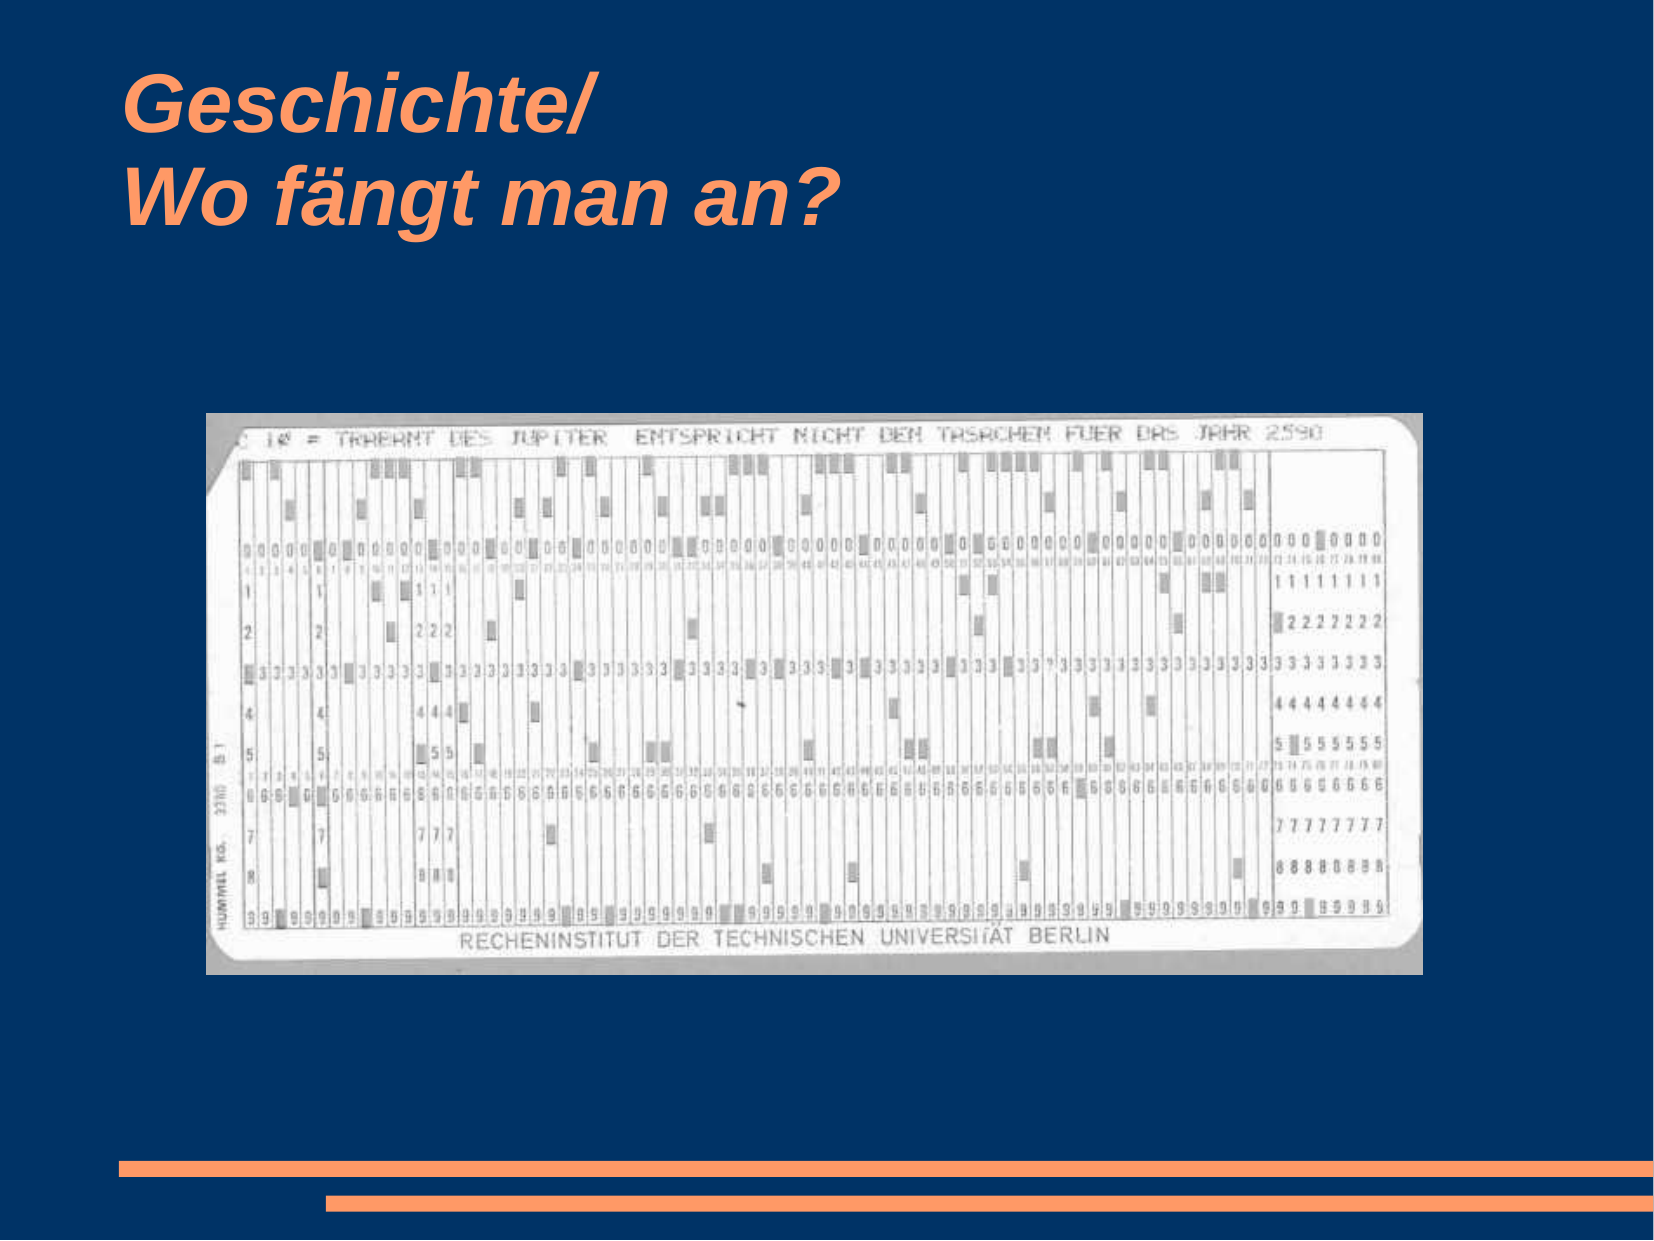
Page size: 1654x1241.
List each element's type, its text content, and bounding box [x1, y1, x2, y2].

title Geschichte/ Wo fängt man an? [121, 52, 1534, 247]
picture [206, 413, 1423, 975]
